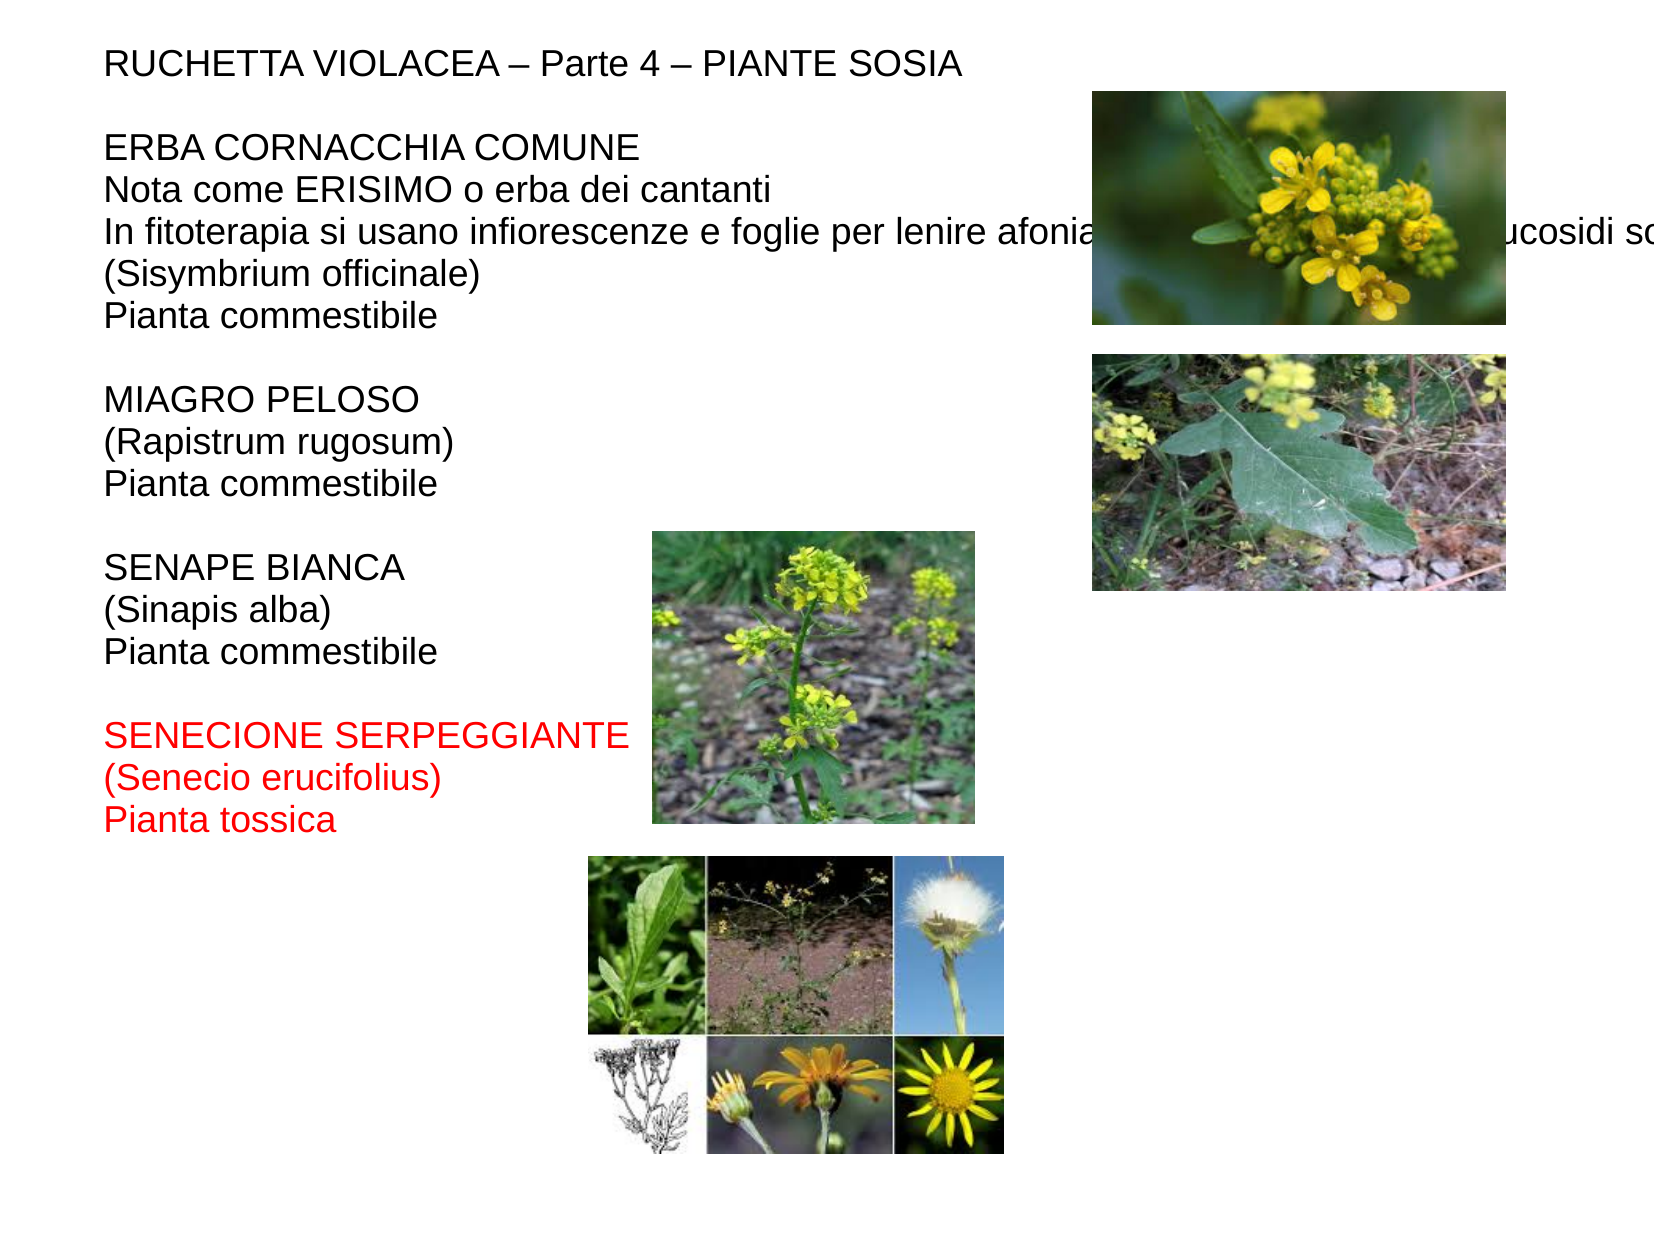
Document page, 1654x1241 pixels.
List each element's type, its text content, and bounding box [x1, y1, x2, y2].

picture [1092, 91, 1506, 325]
picture [588, 856, 1004, 1154]
picture [1092, 354, 1506, 591]
text_box RUCHETTA VIOLACEA – Parte 4 – PIANTE SOSIA ERBA CORNACCHIA COMUNE Nota come ERISIMO o erba dei cantanti In fitoterapia si usano infiorescenze e foglie per lenire afonia e raucedine. Ricco di glucosidi solforati è un potente antifiammatorio per le irritazioni alla gola. (Sisymbrium officinale) Pianta commestibile MIAGRO PELOSO (Rapistrum rugosum) Pianta commestibile SENAPE BIANCA (Sinapis alba) Pianta commestibile SENECIONE SERPEGGIANTE (Senecio erucifolius) Pianta tossica [88, 35, 1004, 1241]
picture [652, 531, 975, 824]
